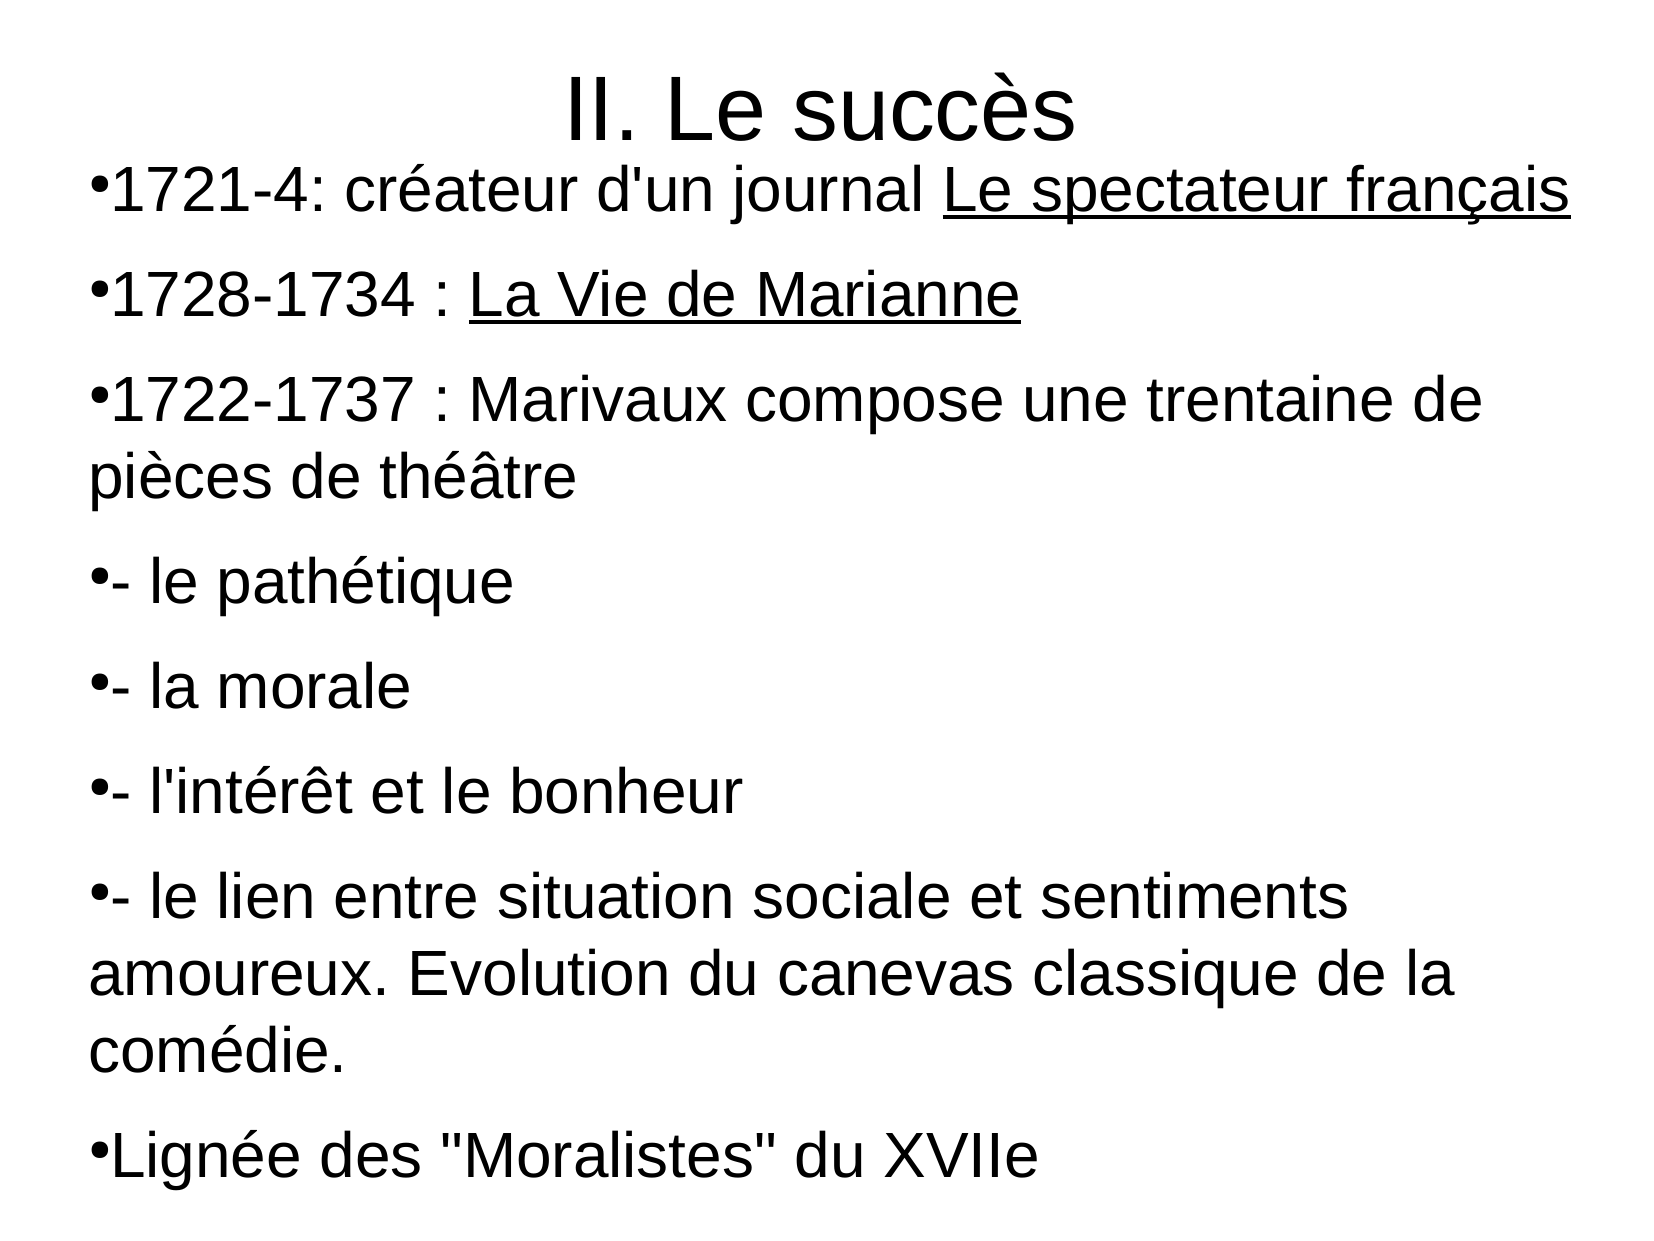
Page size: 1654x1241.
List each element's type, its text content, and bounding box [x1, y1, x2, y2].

title II. Le succès [76, 0, 1565, 208]
list 1721-4: créateur d'un journal Le spectateur français 1728-1734 : La Vie de Marianne 1722-1737 : Marivaux compose une trentaine de pièces de théâtre - le pathétique - la morale - l'intérêt et le bonheur - le lien entre situation sociale et sentiments amoureux. Evolution du canevas classique de la comédie. Lignée des "Moralistes" du XVIIe [88, 147, 1577, 1241]
